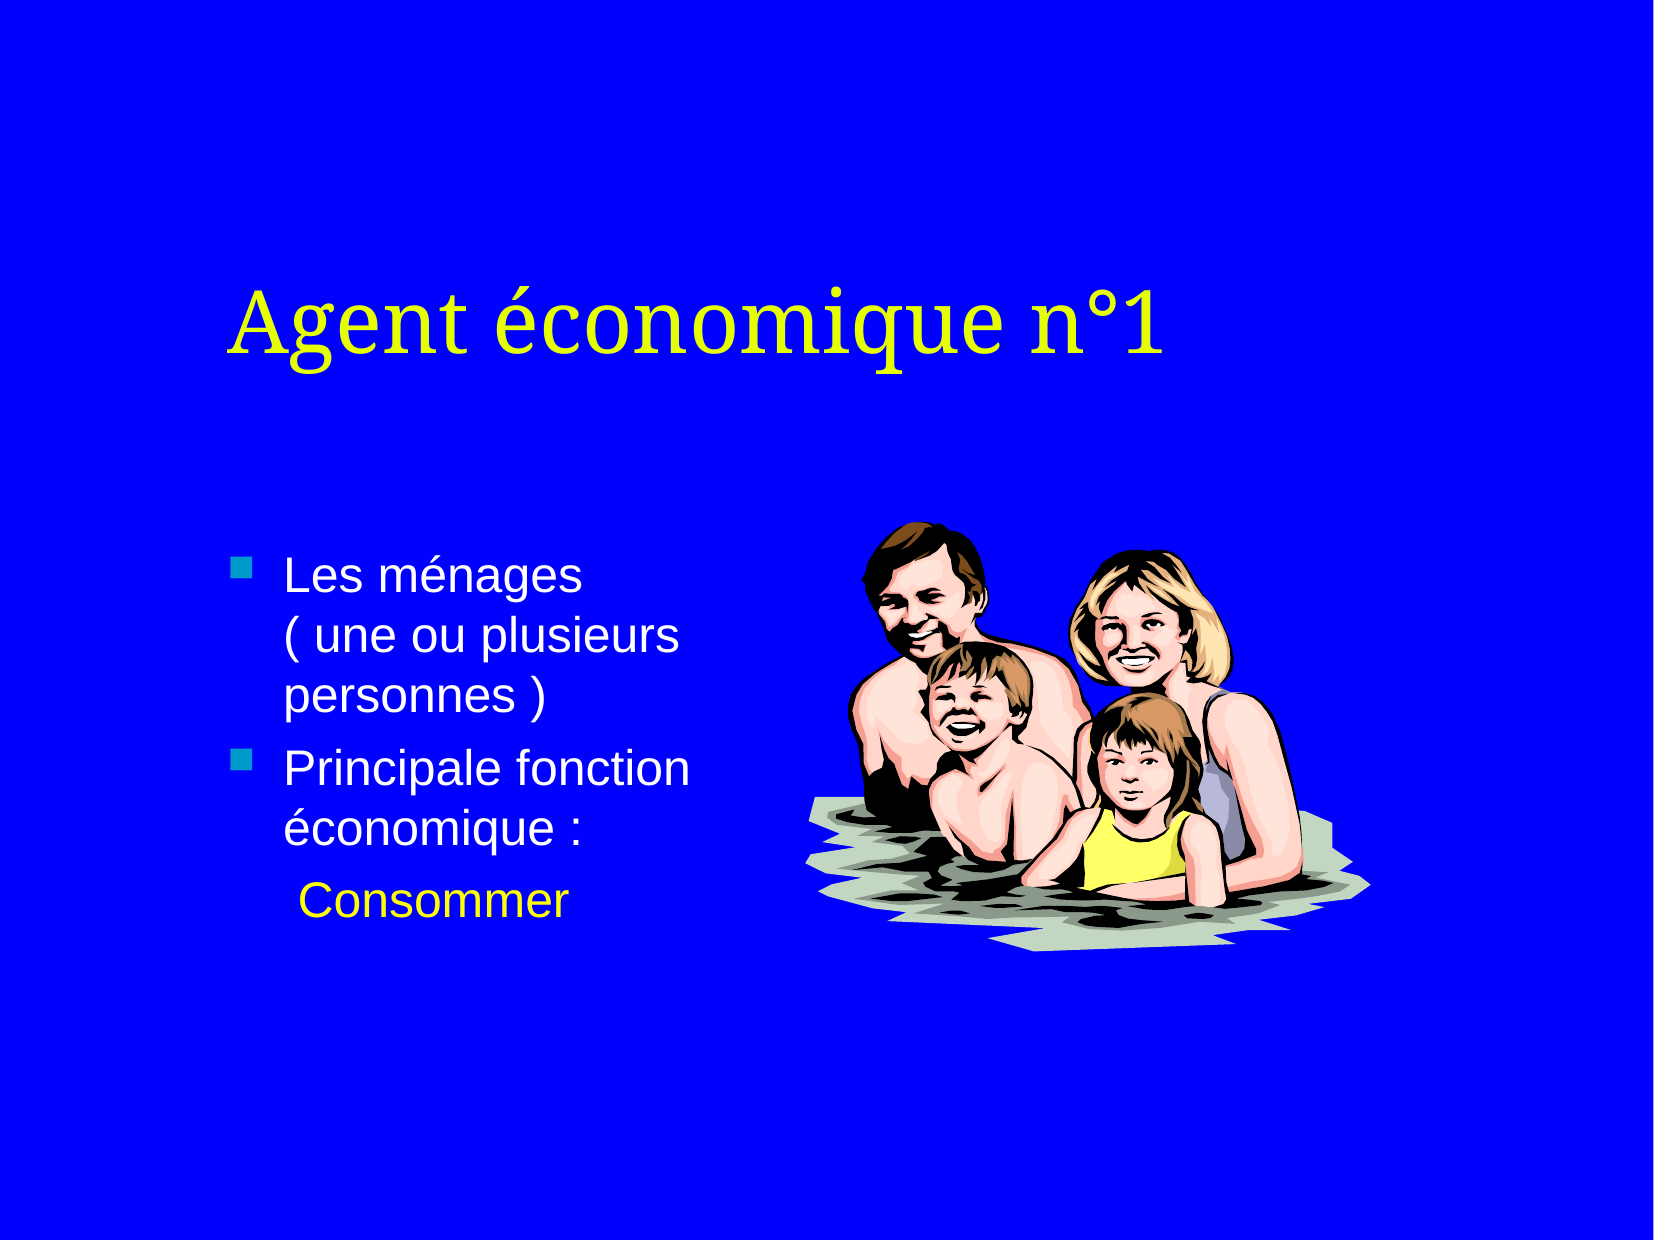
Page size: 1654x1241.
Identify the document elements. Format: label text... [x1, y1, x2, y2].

title Agent économique n°1 [212, 199, 1375, 438]
picture [805, 519, 1375, 956]
list Les ménages ( une ou plusieurs personnes ) Principale fonction économique : Consommer [212, 462, 783, 1013]
